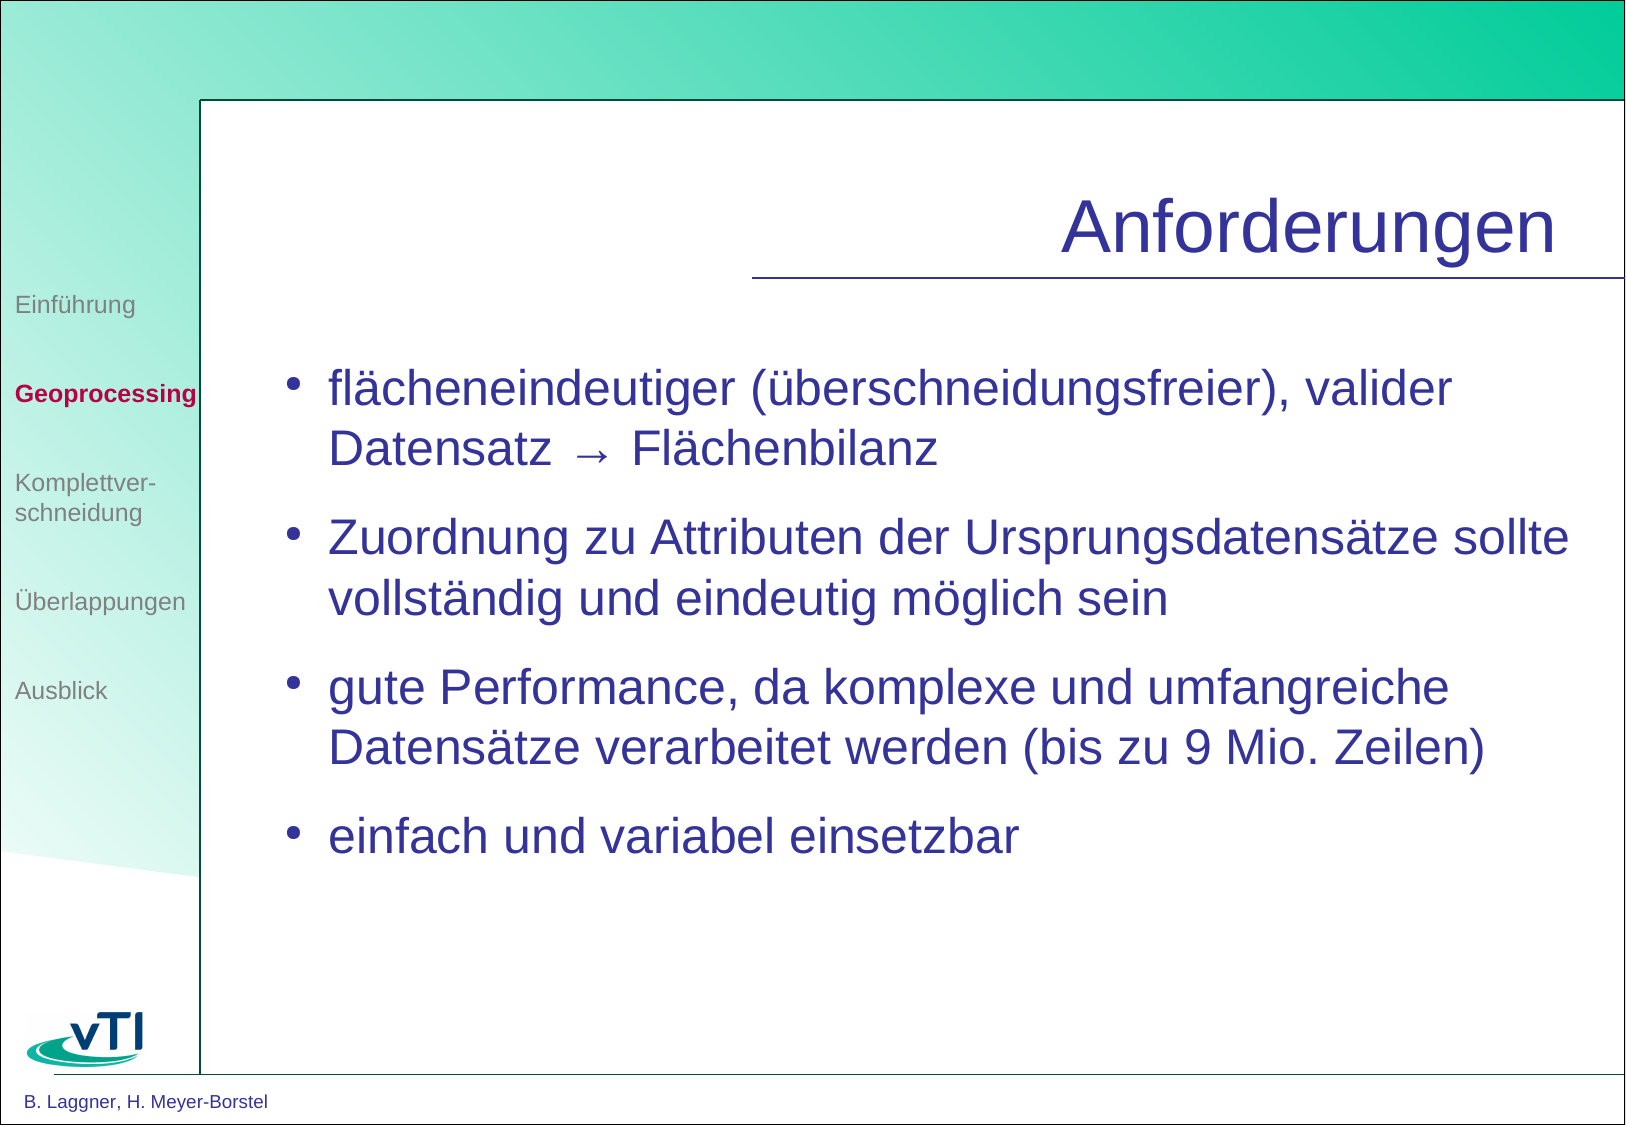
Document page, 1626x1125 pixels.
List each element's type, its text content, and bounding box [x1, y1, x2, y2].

text_box Einführung Geoprocessing Komplettver-schneidung Überlappungen Ausblick [0, 281, 224, 747]
text_box flächeneindeutiger (überschneidungsfreier), valider Datensatz → Flächenbilanz Zuordnung zu Attributen der Ursprungsdatensätze sollte vollständig und eindeutig möglich sein gute Performance, da komplexe und umfangreiche Datensätze verarbeitet werden (bis zu 9 Mio. Zeilen) einfach und variabel einsetzbar [269, 348, 1601, 872]
picture [26, 1011, 145, 1068]
text_box Anforderungen [1046, 170, 1573, 276]
